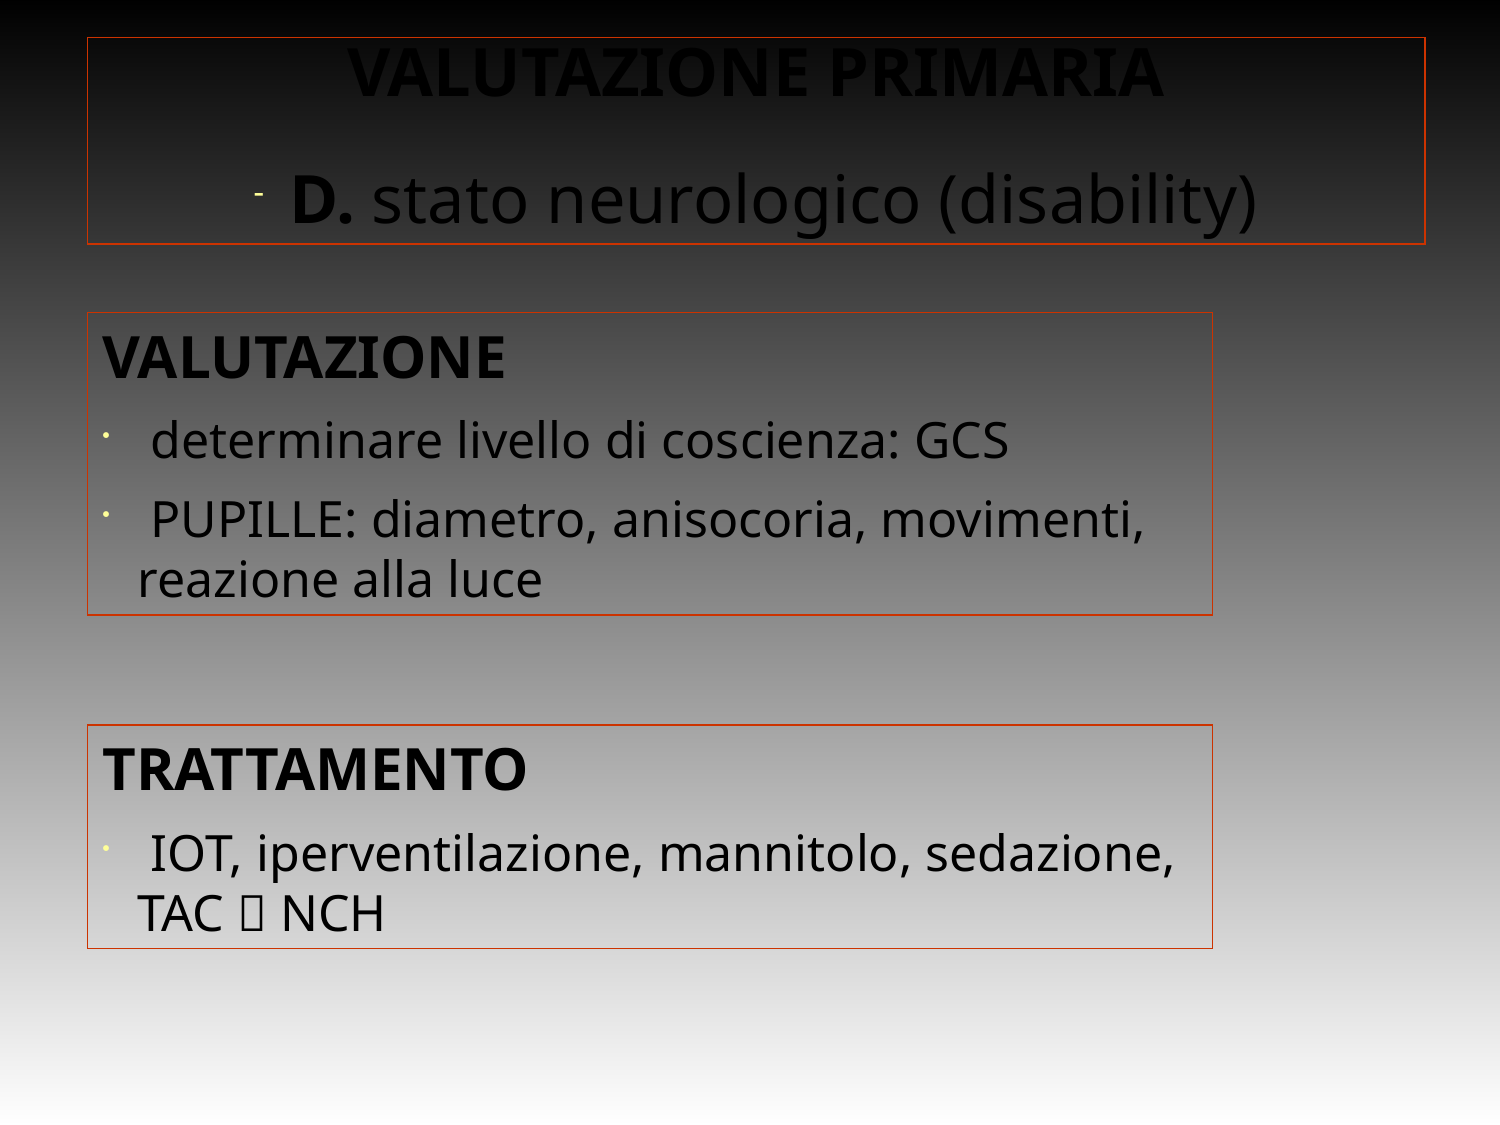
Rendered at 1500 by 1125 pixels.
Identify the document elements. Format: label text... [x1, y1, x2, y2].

text_box VALUTAZIONE determinare livello di coscienza: GCS PUPILLE: diametro, anisocoria, movimenti, reazione alla luce [87, 312, 1213, 615]
text_box VALUTAZIONE PRIMARIA D. stato neurologico (disability) [87, 37, 1425, 245]
text_box TRATTAMENTO IOT, iperventilazione, mannitolo, sedazione, TAC  NCH [87, 724, 1213, 949]
